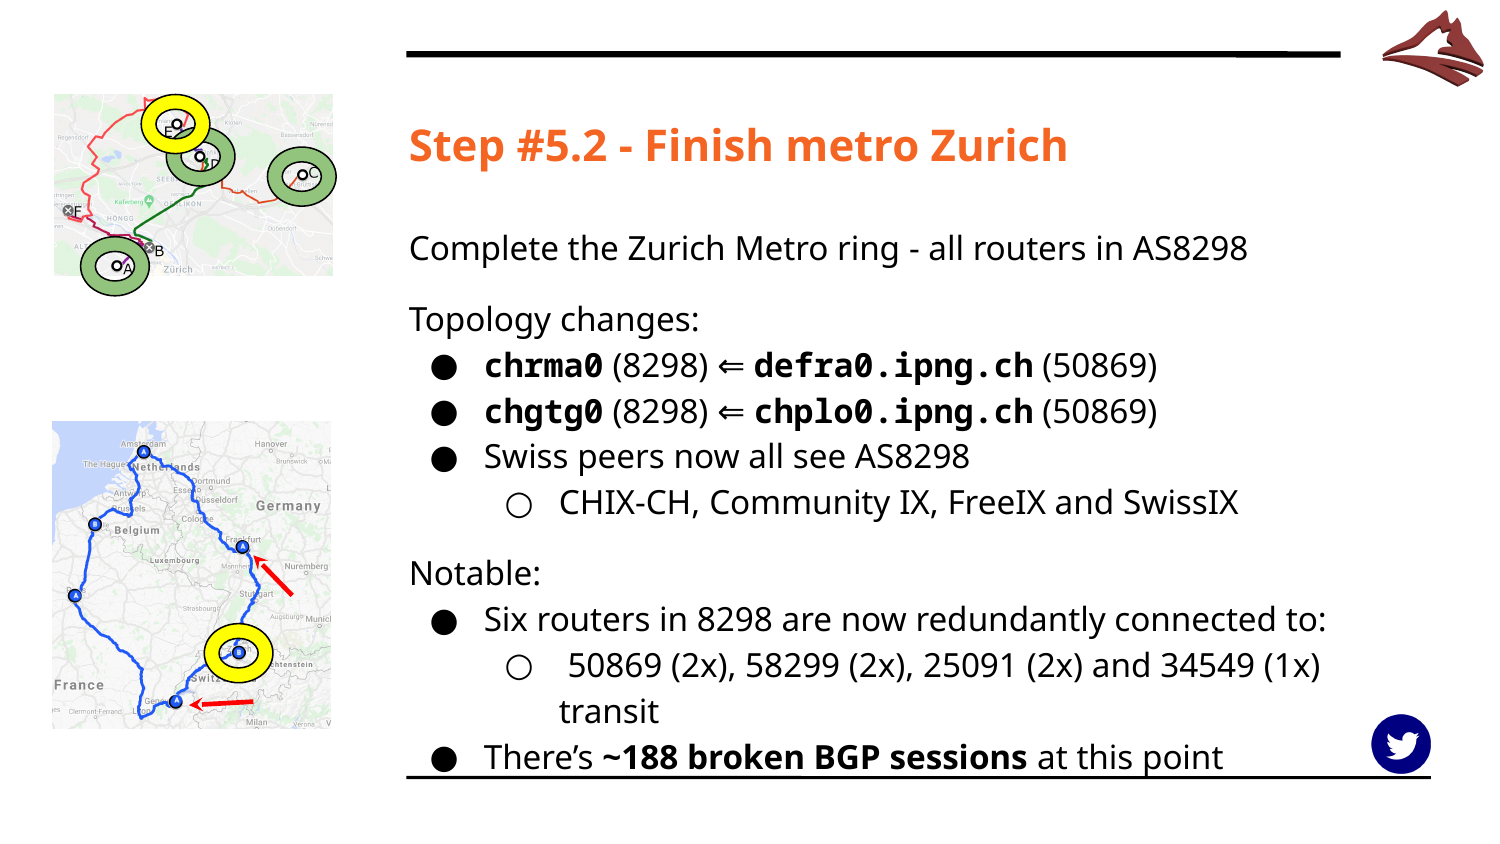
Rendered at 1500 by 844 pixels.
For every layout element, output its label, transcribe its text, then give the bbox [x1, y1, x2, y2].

picture [52, 421, 331, 729]
text_box [204, 623, 273, 683]
text_box [141, 94, 235, 187]
picture [54, 94, 333, 276]
picture [1371, 714, 1431, 774]
text_box [267, 147, 337, 207]
picture [283, 162, 321, 191]
picture [182, 143, 220, 171]
list Complete the Zurich Metro ring - all routers in AS8298 Topology changes: chrma0 (8298) ⇐ defra0.ipng.ch (50869) chgtg0 (8298) ⇐ chplo0.ipng.ch (50869) Swiss peers now all see AS8298 CHIX-CH, Community IX, FreeIX and SwissIX Notable: Six routers in 8298 are now redundantly connected to: 50869 (2x), 58299 (2x), 25091 (2x) and 34549 (1x) transit There’s ~188 broken BGP sessions at this point [393, 206, 1431, 756]
picture [157, 110, 194, 138]
picture [96, 252, 134, 276]
text_box [80, 236, 150, 296]
picture [1382, 10, 1484, 87]
title Step #5.2 - Finish metro Zurich [393, 94, 1431, 199]
